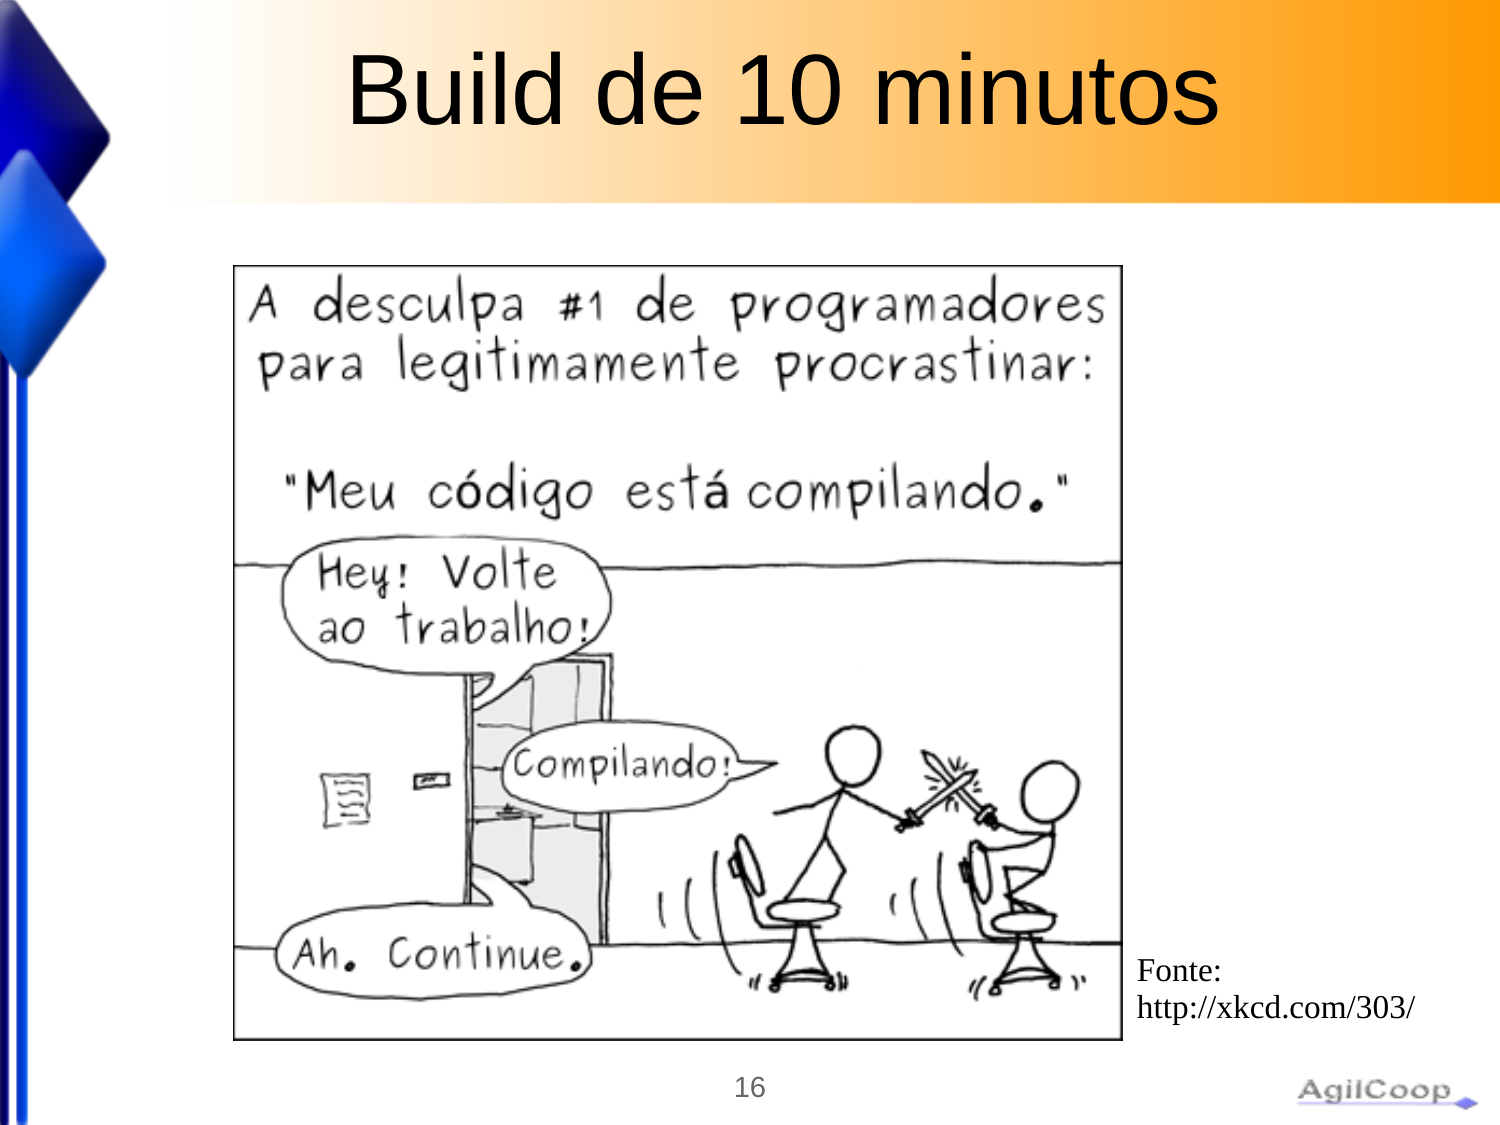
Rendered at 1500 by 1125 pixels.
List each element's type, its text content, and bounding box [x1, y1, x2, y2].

picture [0, 0, 1500, 1125]
text_box Fonte: http://xkcd.com/303/ [1122, 944, 1431, 1034]
title Build de 10 minutos [124, 8, 1426, 172]
